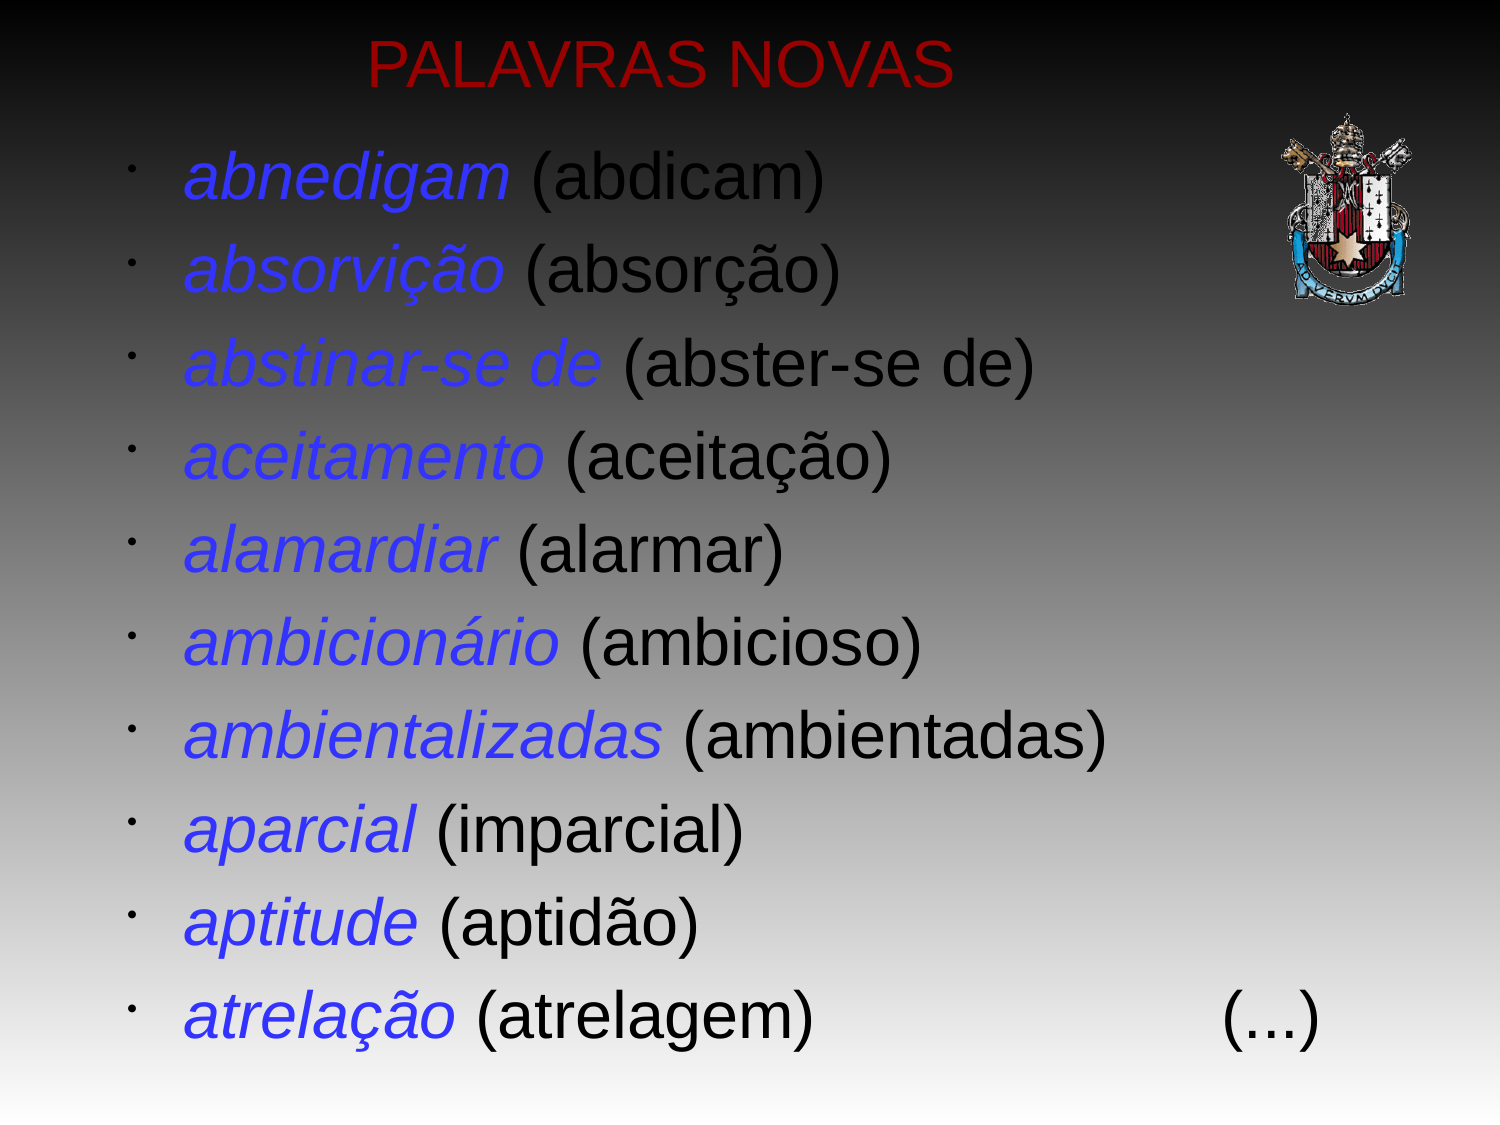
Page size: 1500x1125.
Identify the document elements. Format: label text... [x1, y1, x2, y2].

list abnedigam (abdicam) absorvição (absorção) abstinar-se de (abster-se de) aceitamento (aceitação) alamardiar (alarmar) ambicionário (ambicioso) ambientalizadas (ambientadas) aparcial (imparcial) aptitude (aptidão) atrelação (atrelagem) (...) [112, 125, 1412, 1047]
title PALAVRAS NOVAS [112, 7, 1211, 114]
chart [1281, 113, 1412, 306]
